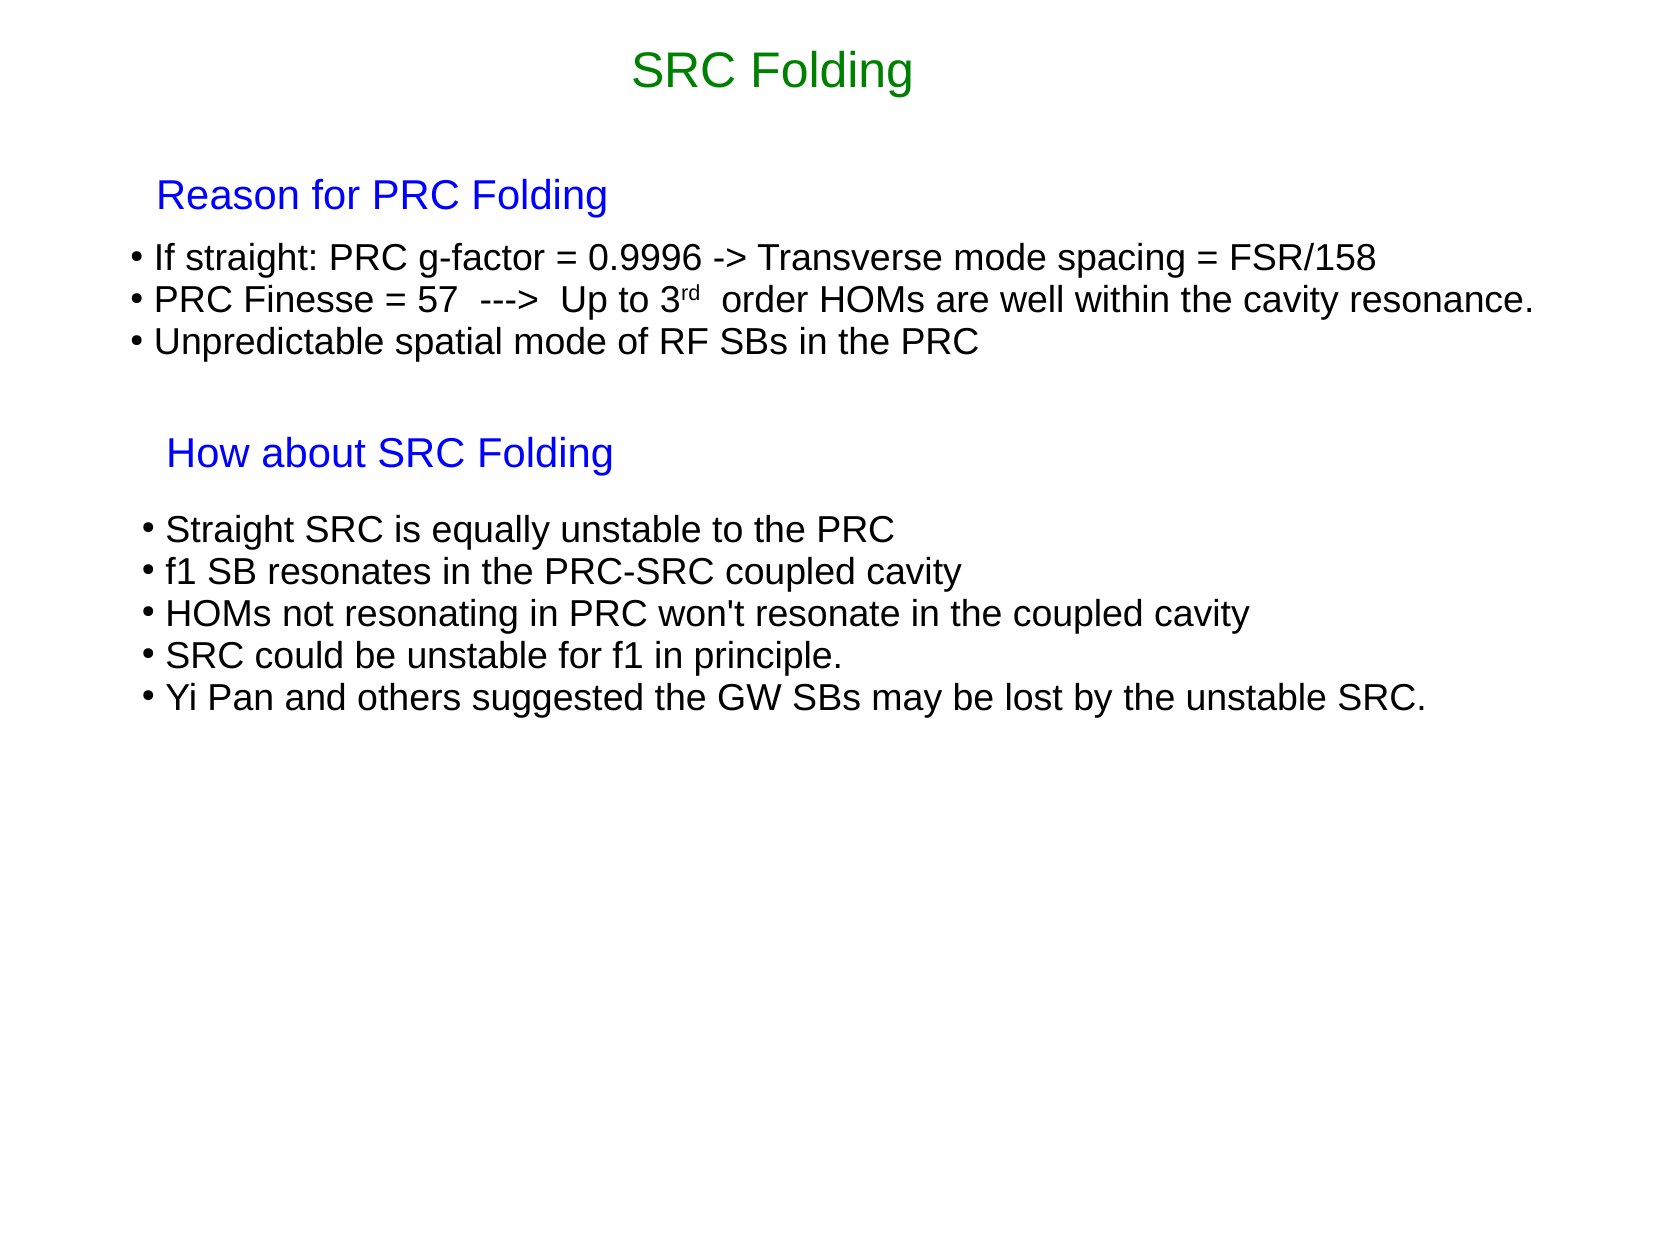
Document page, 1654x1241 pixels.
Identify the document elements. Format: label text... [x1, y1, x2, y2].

text_box Straight SRC is equally unstable to the PRC f1 SB resonates in the PRC-SRC coupled cavity HOMs not resonating in PRC won't resonate in the coupled cavity SRC could be unstable for f1 in principle. Yi Pan and others suggested the GW SBs may be lost by the unstable SRC. [126, 500, 1443, 726]
text_box SRC Folding [616, 34, 929, 106]
text_box If straight: PRC g-factor = 0.9996 -> Transverse mode spacing = FSR/158 PRC Finesse = 57 ---> Up to 3rd order HOMs are well within the cavity resonance. Unpredictable spatial mode of RF SBs in the PRC [115, 229, 1550, 372]
text_box Reason for PRC Folding [141, 164, 624, 226]
text_box How about SRC Folding [151, 422, 630, 485]
